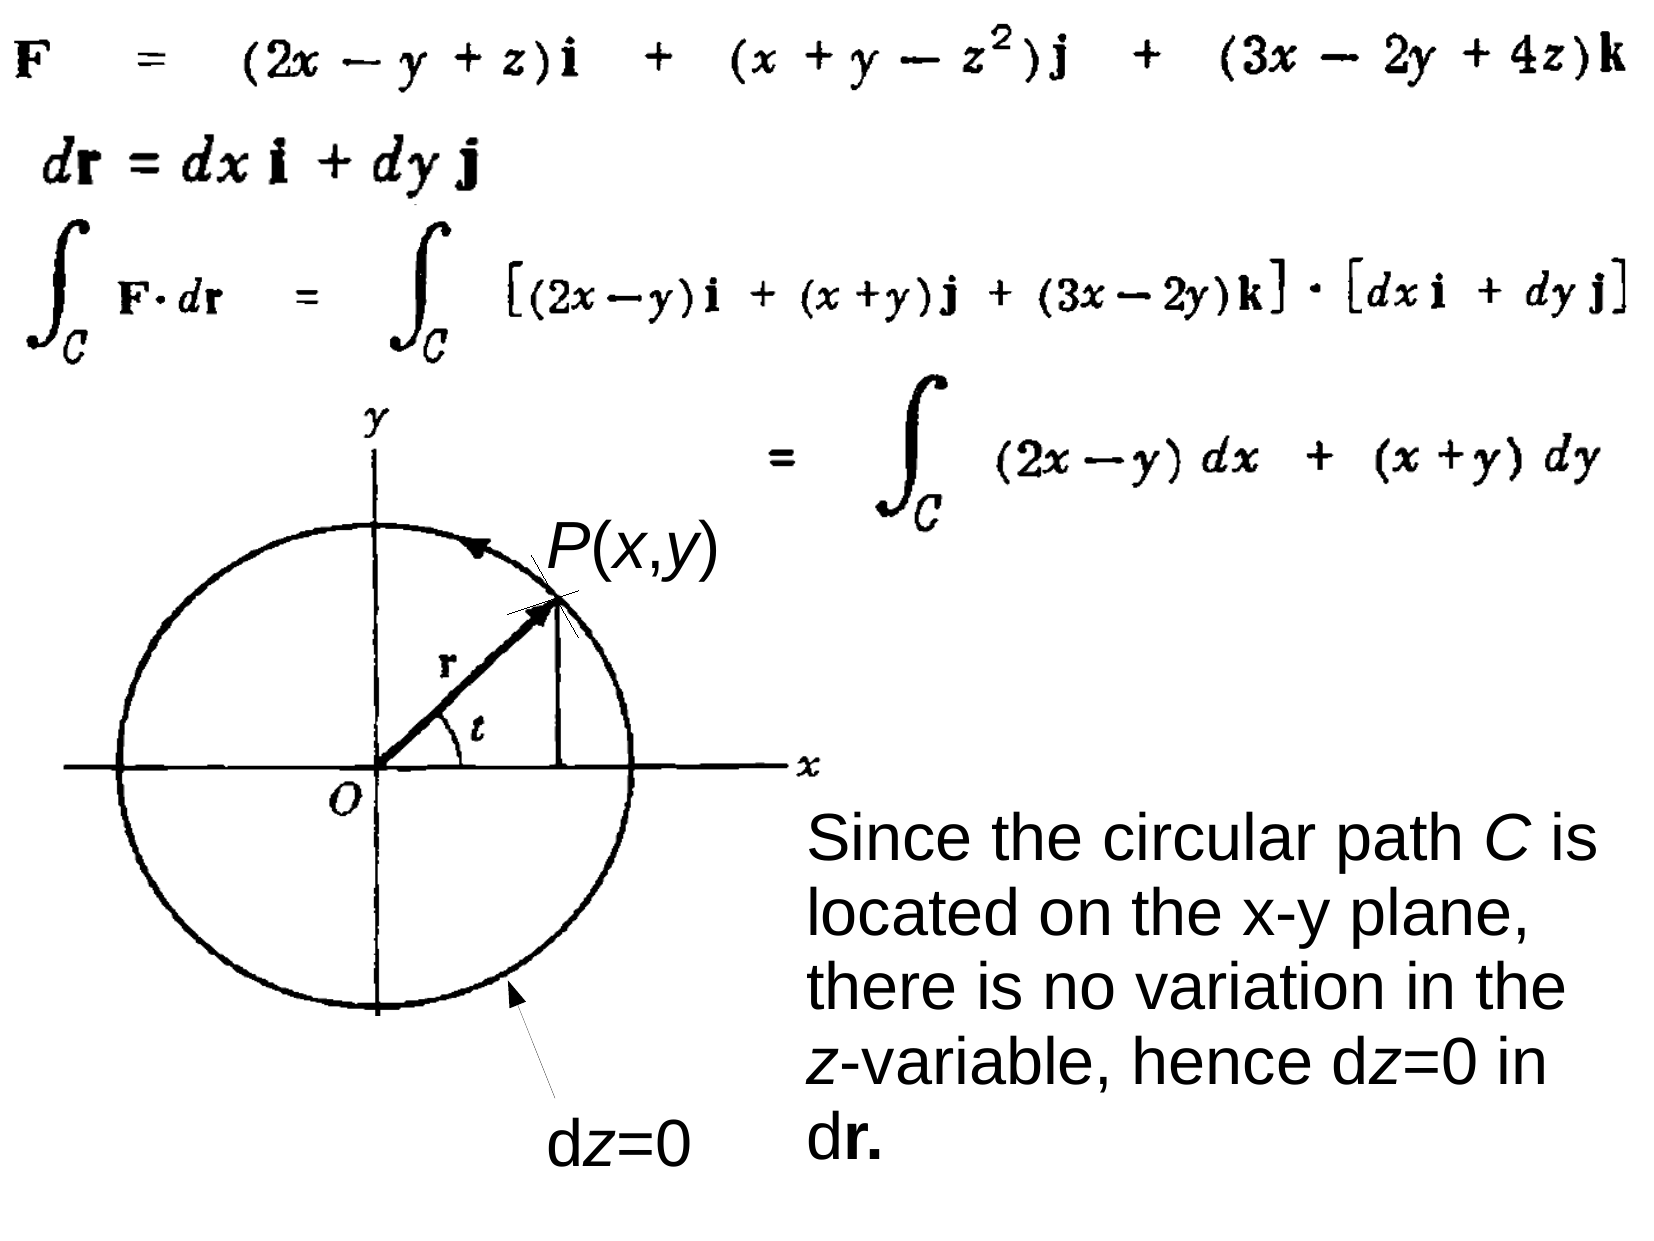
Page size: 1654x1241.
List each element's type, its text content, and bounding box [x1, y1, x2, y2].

picture [0, 111, 1654, 1016]
text_box P(x,y) [531, 500, 886, 591]
text_box Since the circular path C is located on the x-y plane, there is no variation in the z-variable, hence dz=0 in dr. [791, 792, 1619, 1182]
picture [0, 12, 1654, 95]
text_box dz=0 [531, 1098, 756, 1189]
